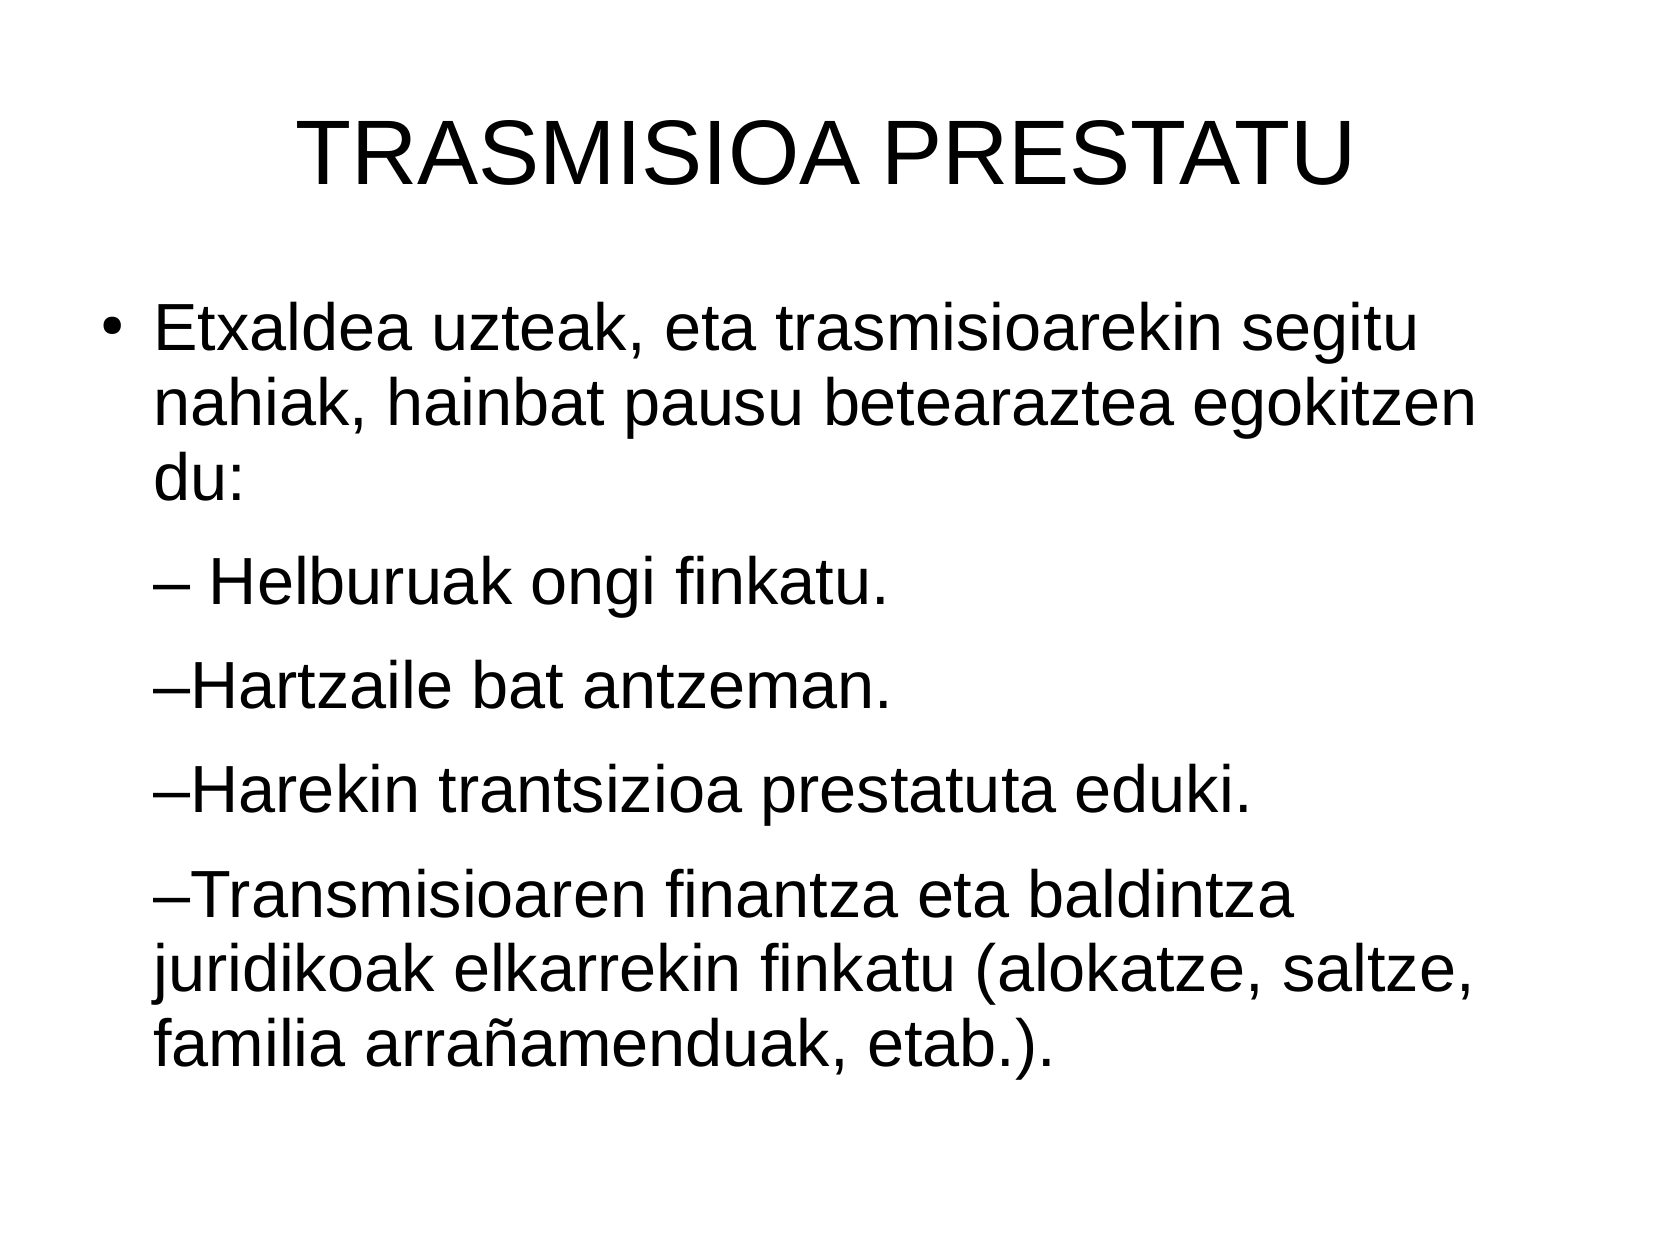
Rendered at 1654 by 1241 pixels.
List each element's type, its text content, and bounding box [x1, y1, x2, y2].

title TRASMISIOA PRESTATU [82, 49, 1571, 257]
list Etxaldea uzteak, eta trasmisioarekin segitu nahiak, hainbat pausu betearaztea egokitzen du: – Helburuak ongi finkatu. –Hartzaile bat antzeman. –Harekin trantsizioa prestatuta eduki. –Transmisioaren finantza eta baldintza juridikoak elkarrekin finkatu (alokatze, saltze, familia arrañamenduak, etab.). [82, 290, 1571, 1109]
